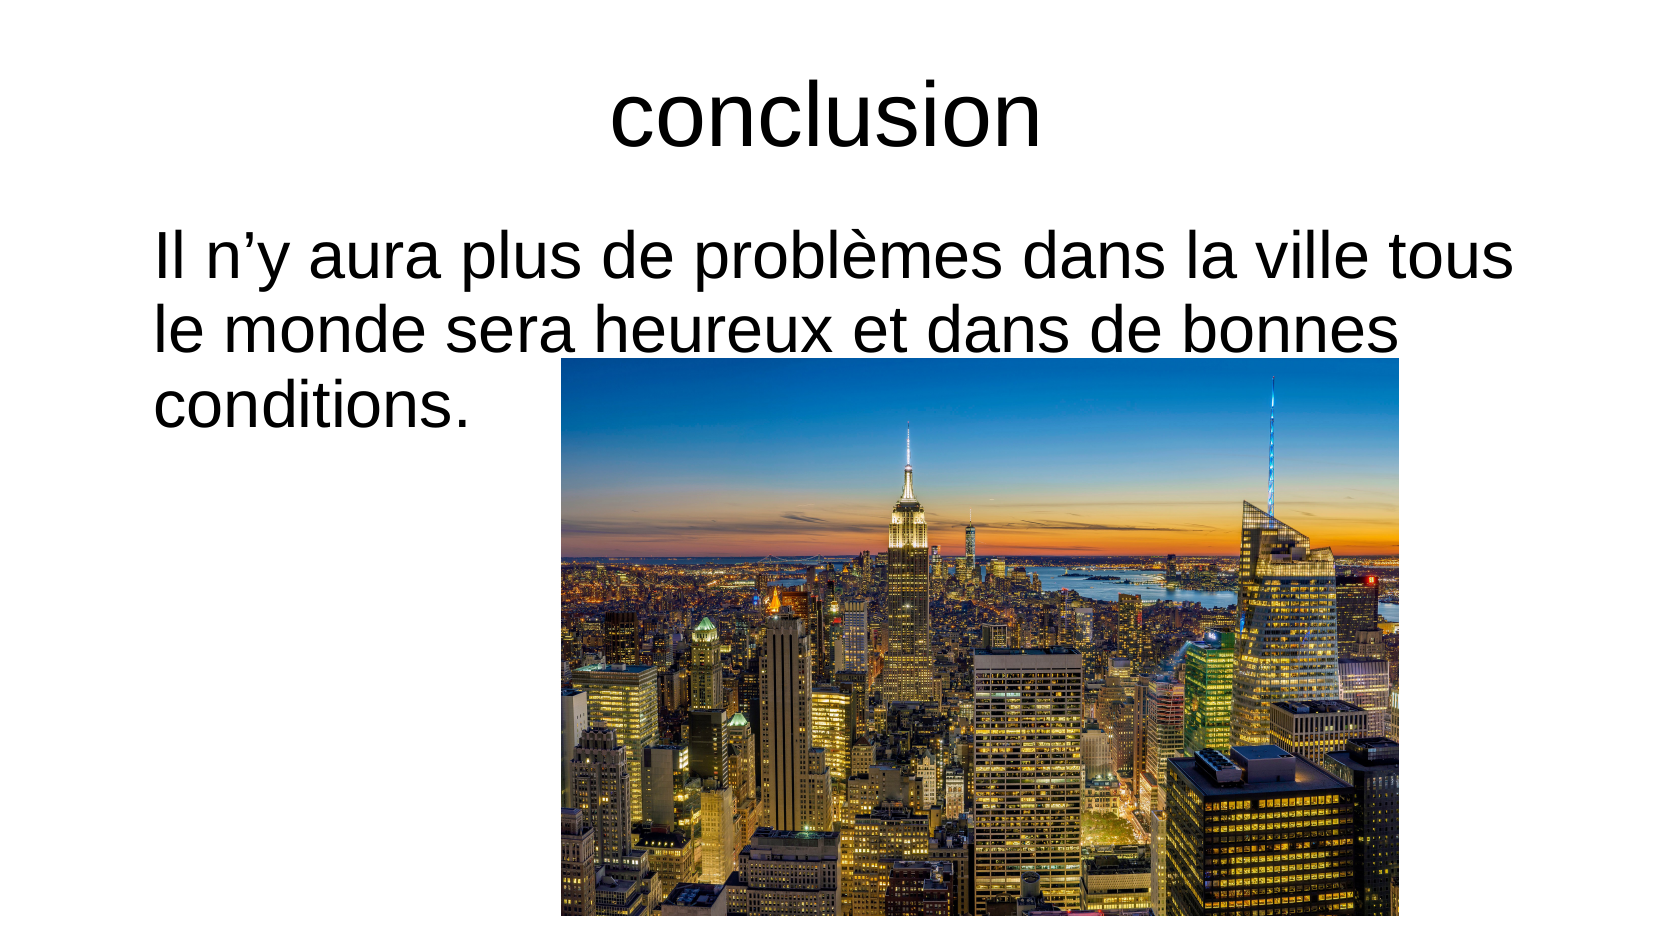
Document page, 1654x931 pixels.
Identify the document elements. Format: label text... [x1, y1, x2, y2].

picture [561, 358, 1399, 916]
list Il n’y aura plus de problèmes dans la ville tous le monde sera heureux et dans de bonnes conditions. [82, 217, 1571, 758]
title conclusion [82, 37, 1571, 193]
